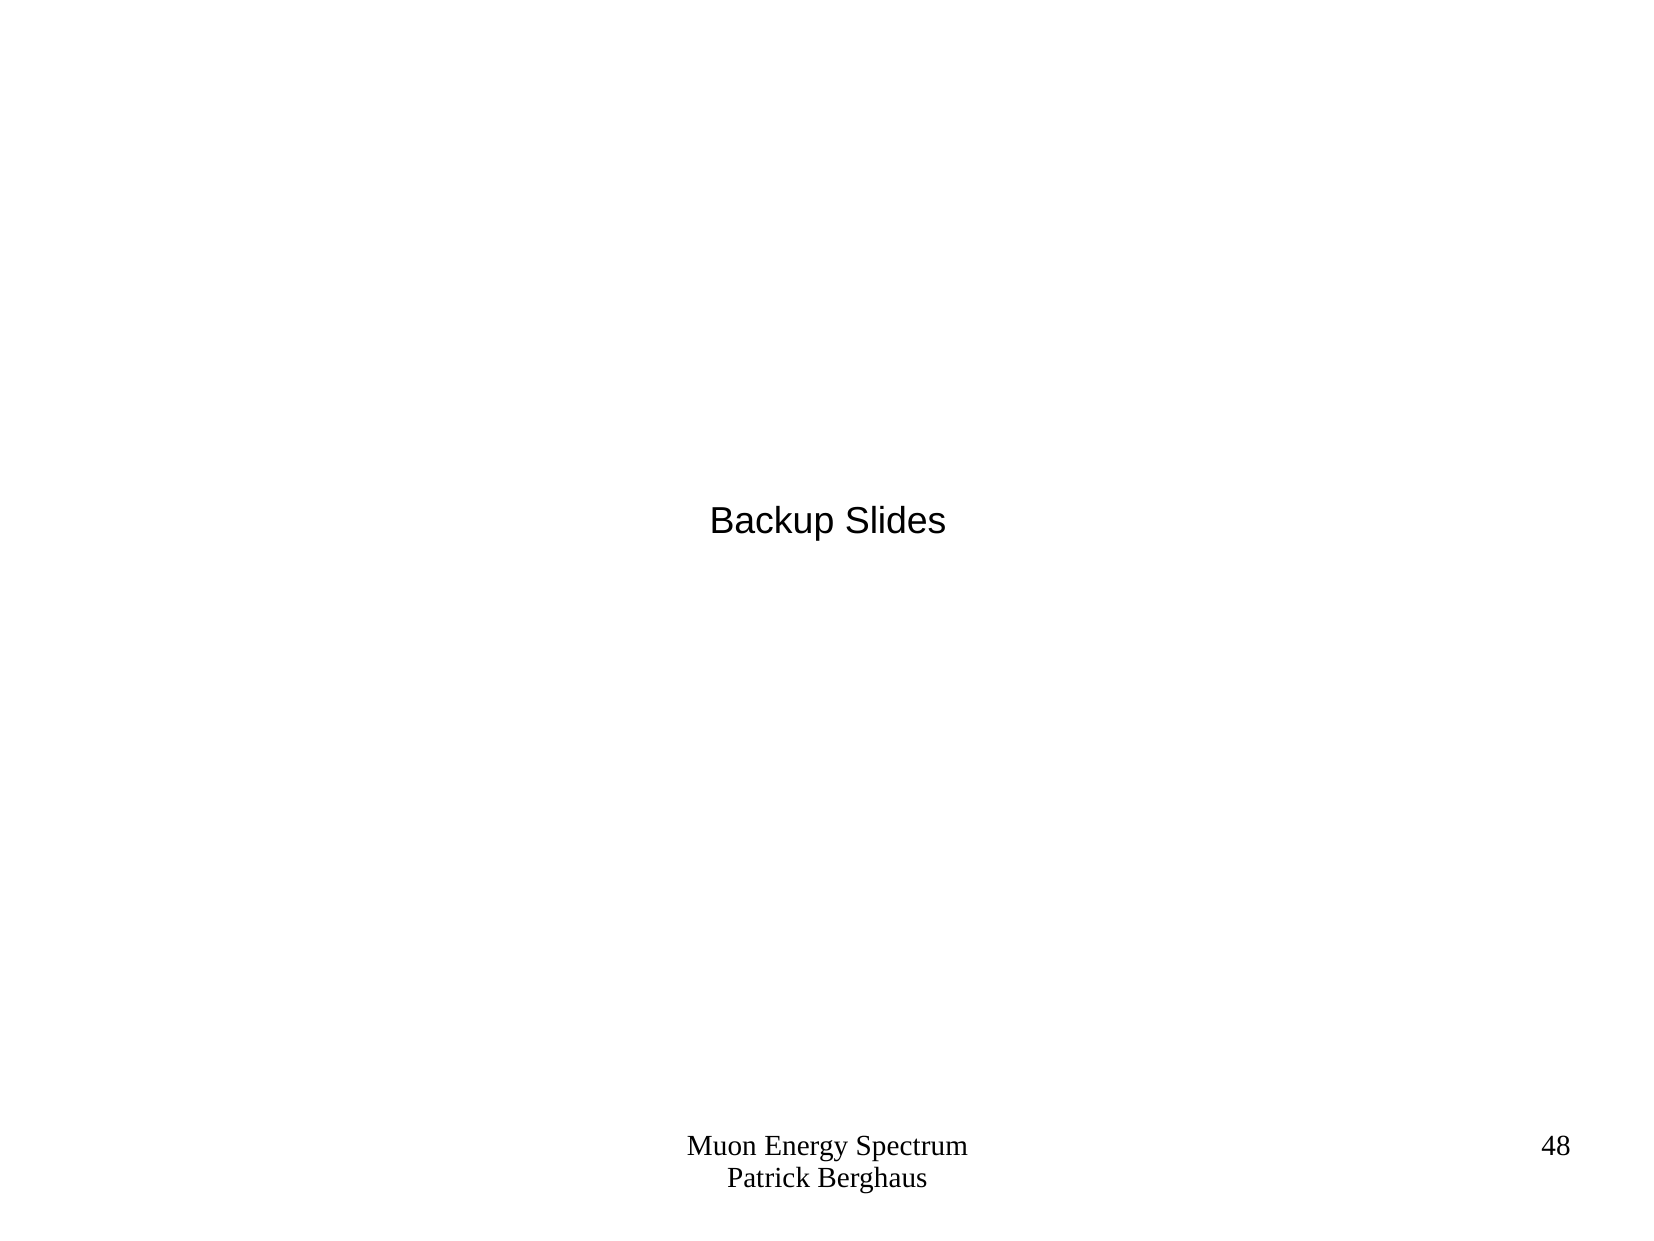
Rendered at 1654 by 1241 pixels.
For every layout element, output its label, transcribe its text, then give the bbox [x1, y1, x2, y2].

text_box Backup Slides [694, 491, 962, 563]
